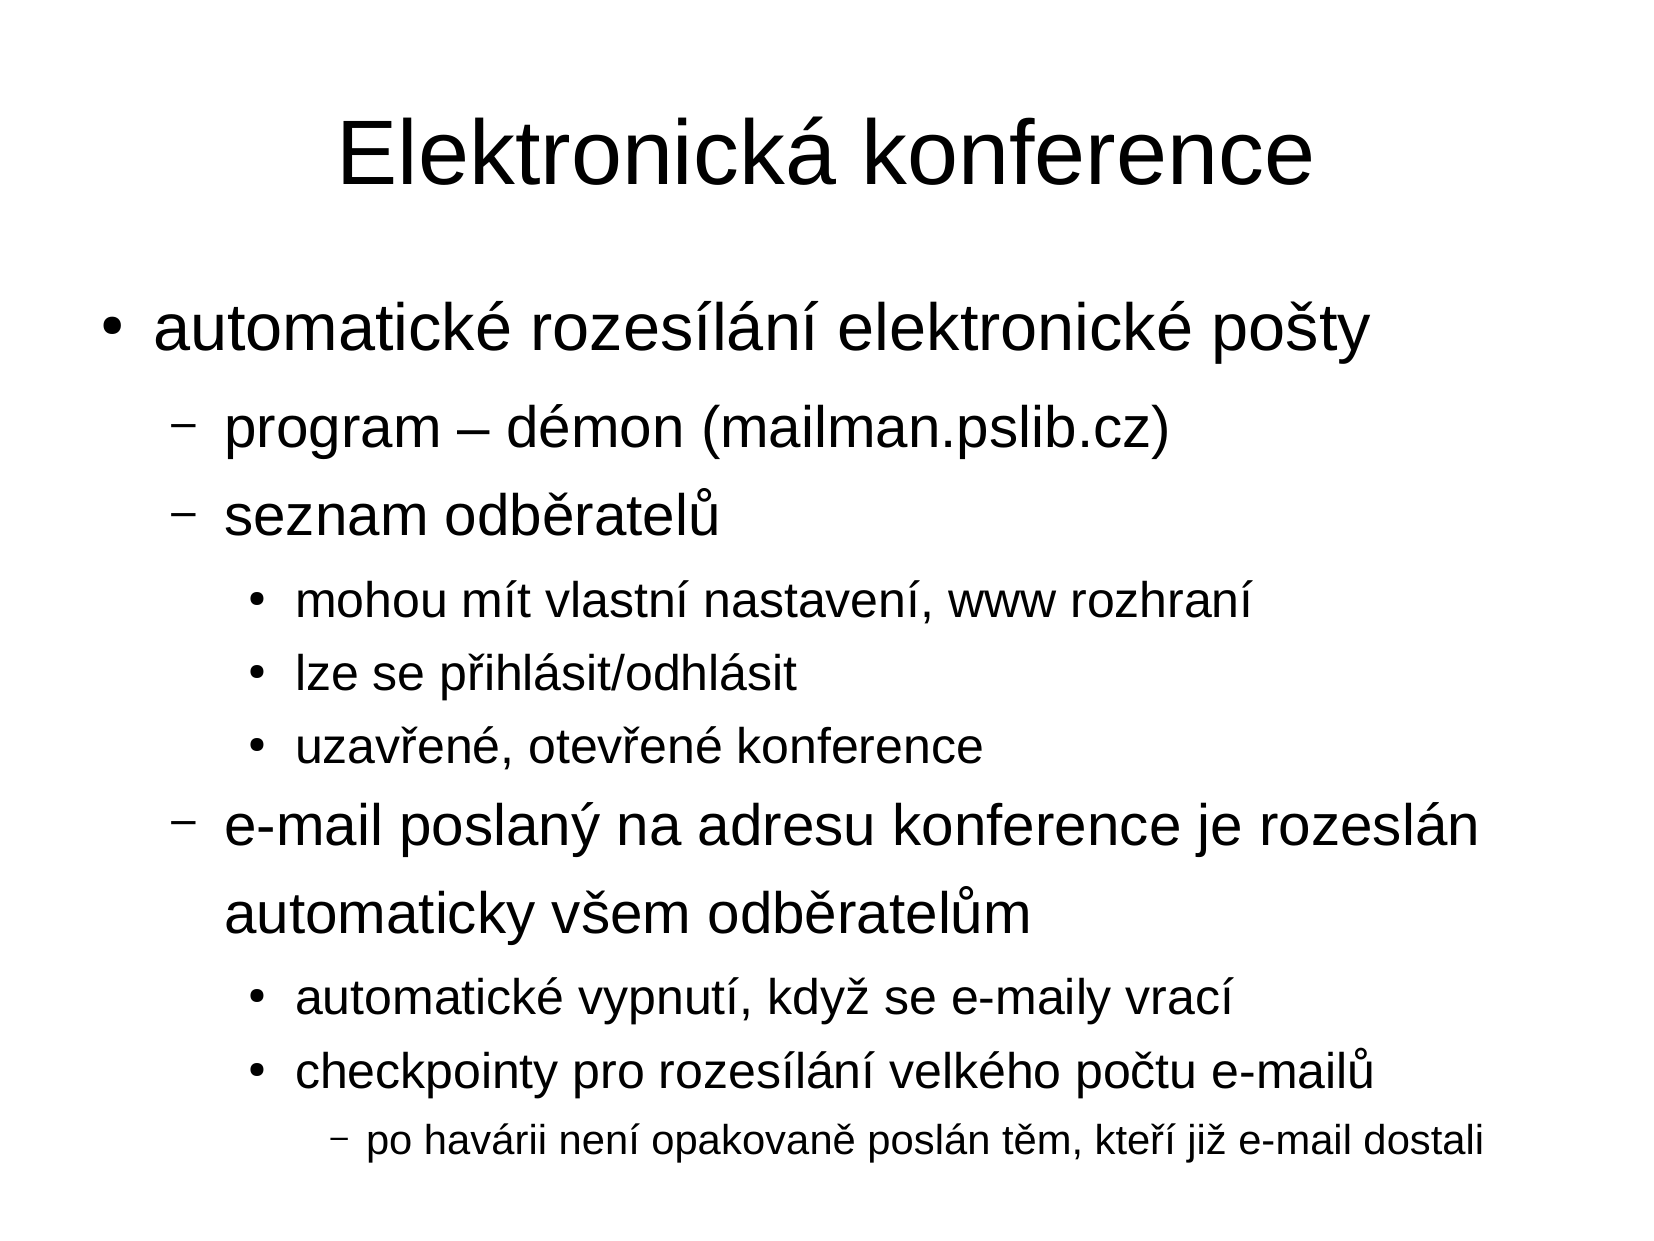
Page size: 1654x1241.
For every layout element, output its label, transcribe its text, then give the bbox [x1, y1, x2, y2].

title Elektronická konference [82, 49, 1571, 257]
list automatické rozesílání elektronické pošty program – démon (mailman.pslib.cz) seznam odběratelů mohou mít vlastní nastavení, www rozhraní lze se přihlásit/odhlásit uzavřené, otevřené konference e-mail poslaný na adresu konference je rozeslán automaticky všem odběratelům automatické vypnutí, když se e-maily vrací checkpointy pro rozesílání velkého počtu e-mailů po havárii není opakovaně poslán těm, kteří již e-mail dostali [82, 290, 1571, 1163]
